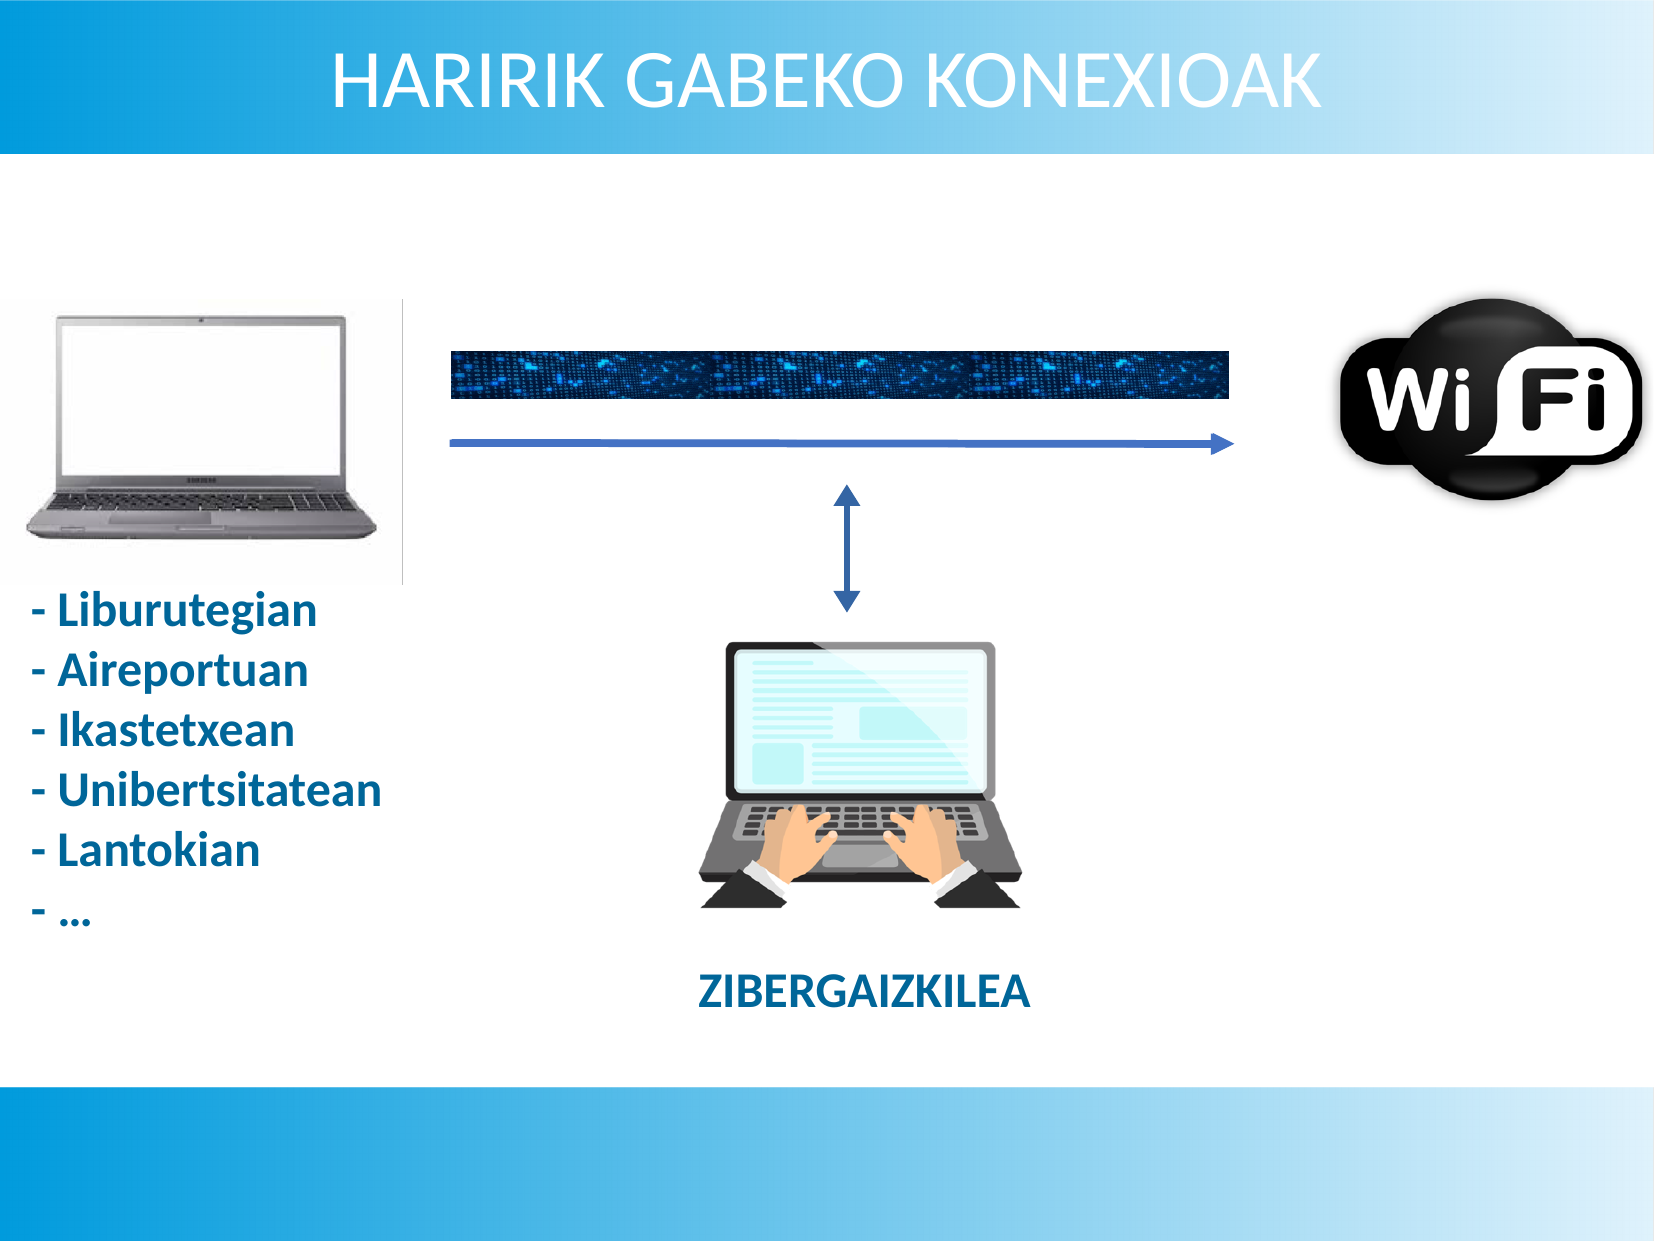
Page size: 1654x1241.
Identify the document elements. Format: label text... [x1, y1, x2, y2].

text_box ZIBERGAIZKILEA [550, 949, 1179, 1026]
picture [0, 1086, 1654, 1241]
picture [0, 283, 1654, 944]
title HARIRIK GABEKO KONEXIOAK [82, 38, 1571, 136]
picture [141, 0, 1654, 154]
text_box - Liburutegian - Aireportuan - Ikastetxean - Unibertsitatean - Lantokian - … [16, 568, 557, 944]
